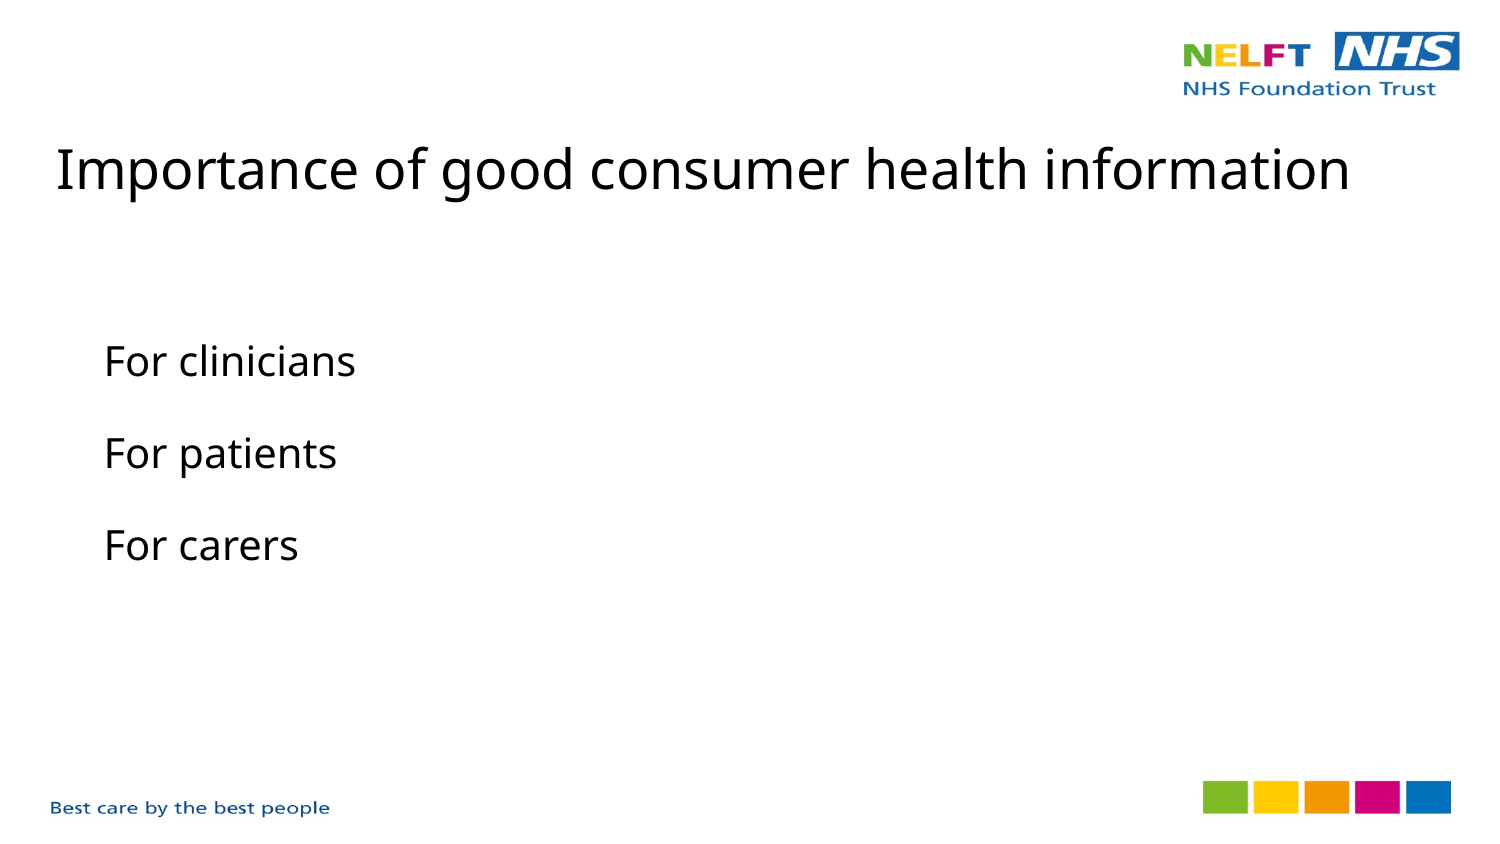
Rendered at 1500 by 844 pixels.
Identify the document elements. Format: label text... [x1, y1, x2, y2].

list For clinicians For patients For carers [88, 327, 1329, 731]
title Importance of good consumer health information [41, 126, 1426, 268]
